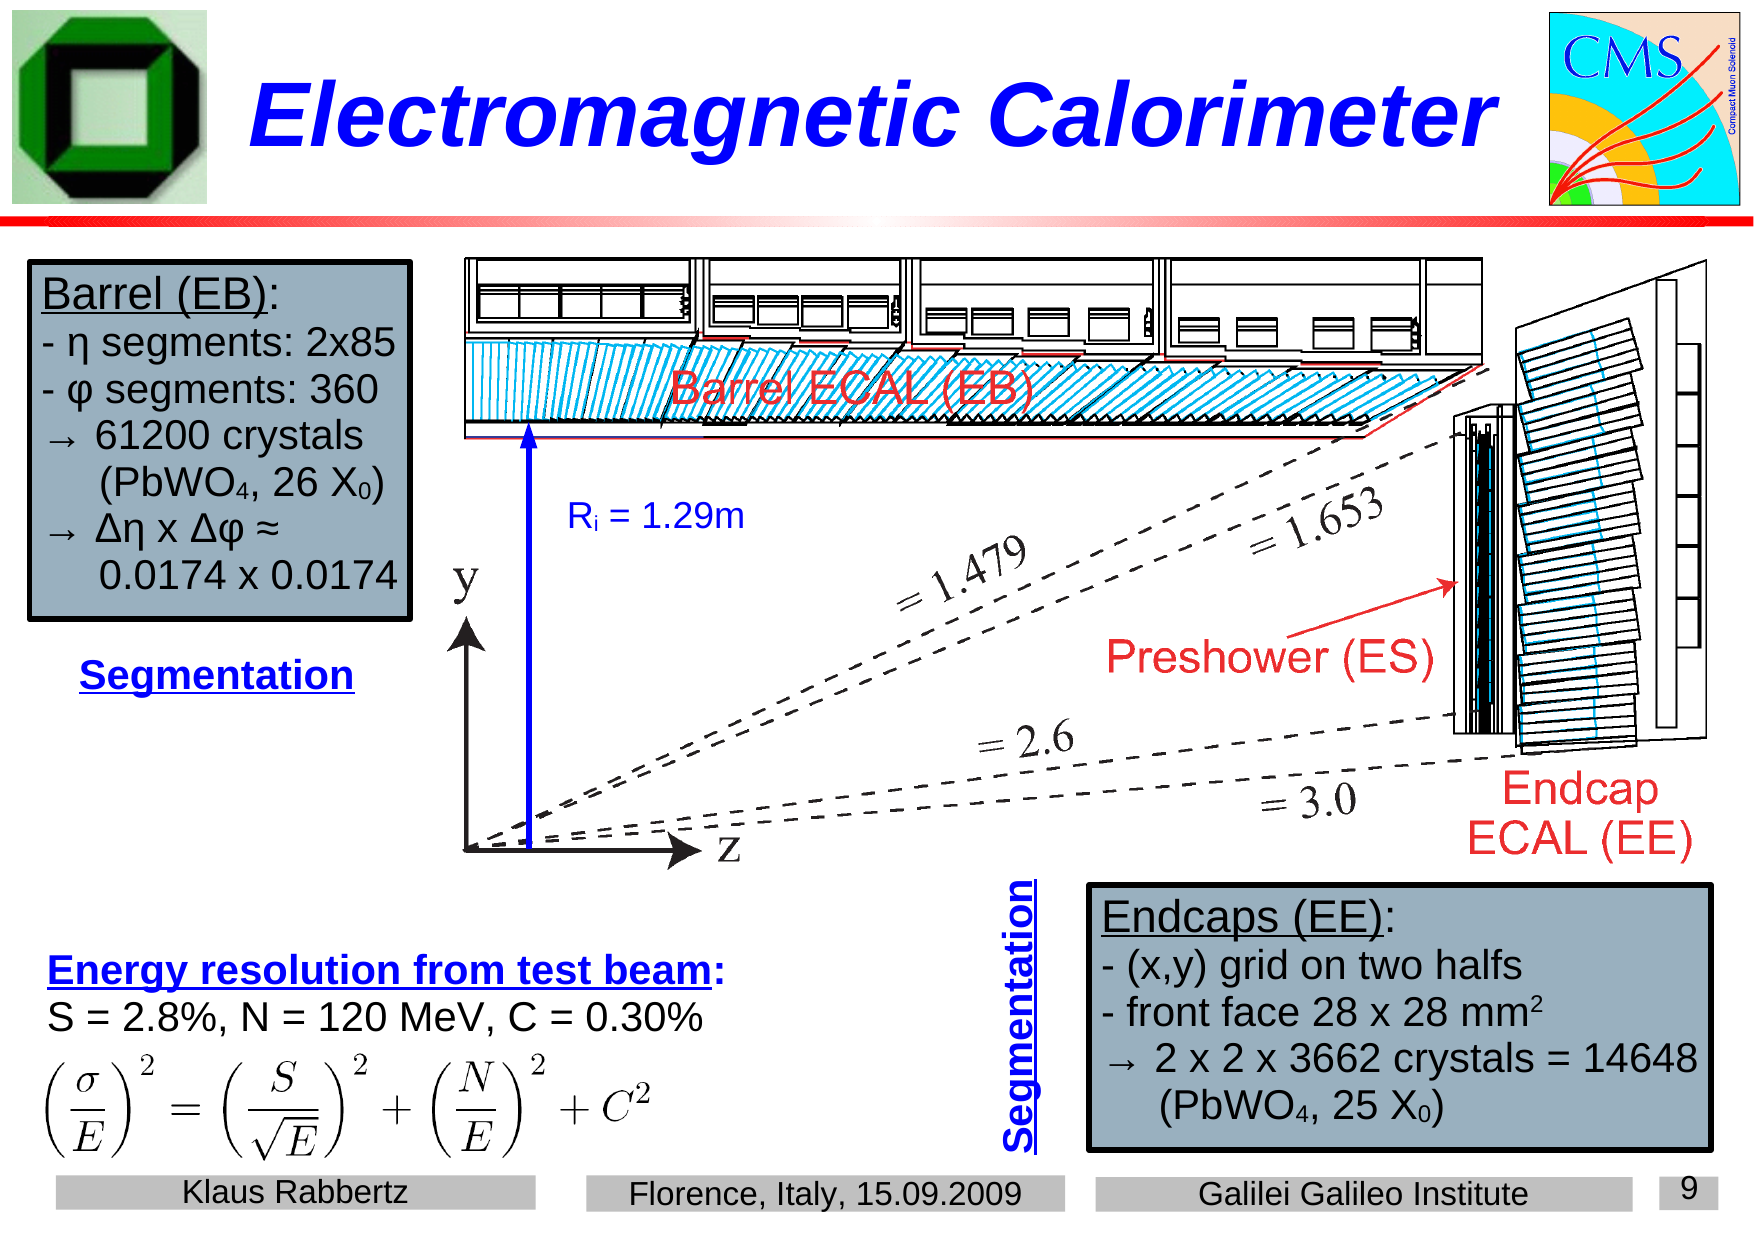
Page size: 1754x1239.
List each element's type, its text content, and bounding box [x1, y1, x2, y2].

text_box Segmentation [66, 645, 368, 706]
title Electromagnetic Calorimeter [220, 16, 1525, 213]
picture [447, 257, 1707, 873]
picture [12, 10, 207, 204]
text_box Ri = 1.29m [555, 488, 758, 555]
picture [38, 1048, 655, 1169]
text_box Segmentation [988, 865, 1048, 1167]
text_box Energy resolution from test beam: S = 2.8%, N = 120 MeV, C = 0.30% [35, 941, 783, 1048]
picture [1548, 11, 1741, 206]
text_box Endcaps (EE): - (x,y) grid on two halfs - front face 28 x 28 mm2 → 2 x 2 x 3662 crystals = 14648 (PbWO4, 25 X0) [1089, 884, 1711, 1151]
text_box Barrel (EB): - η segments: 2x85 - φ segments: 360 → 61200 crystals (PbWO4, 26 X0) → Δη x Δφ ≈ 0.0174 x 0.0174 [29, 261, 411, 620]
